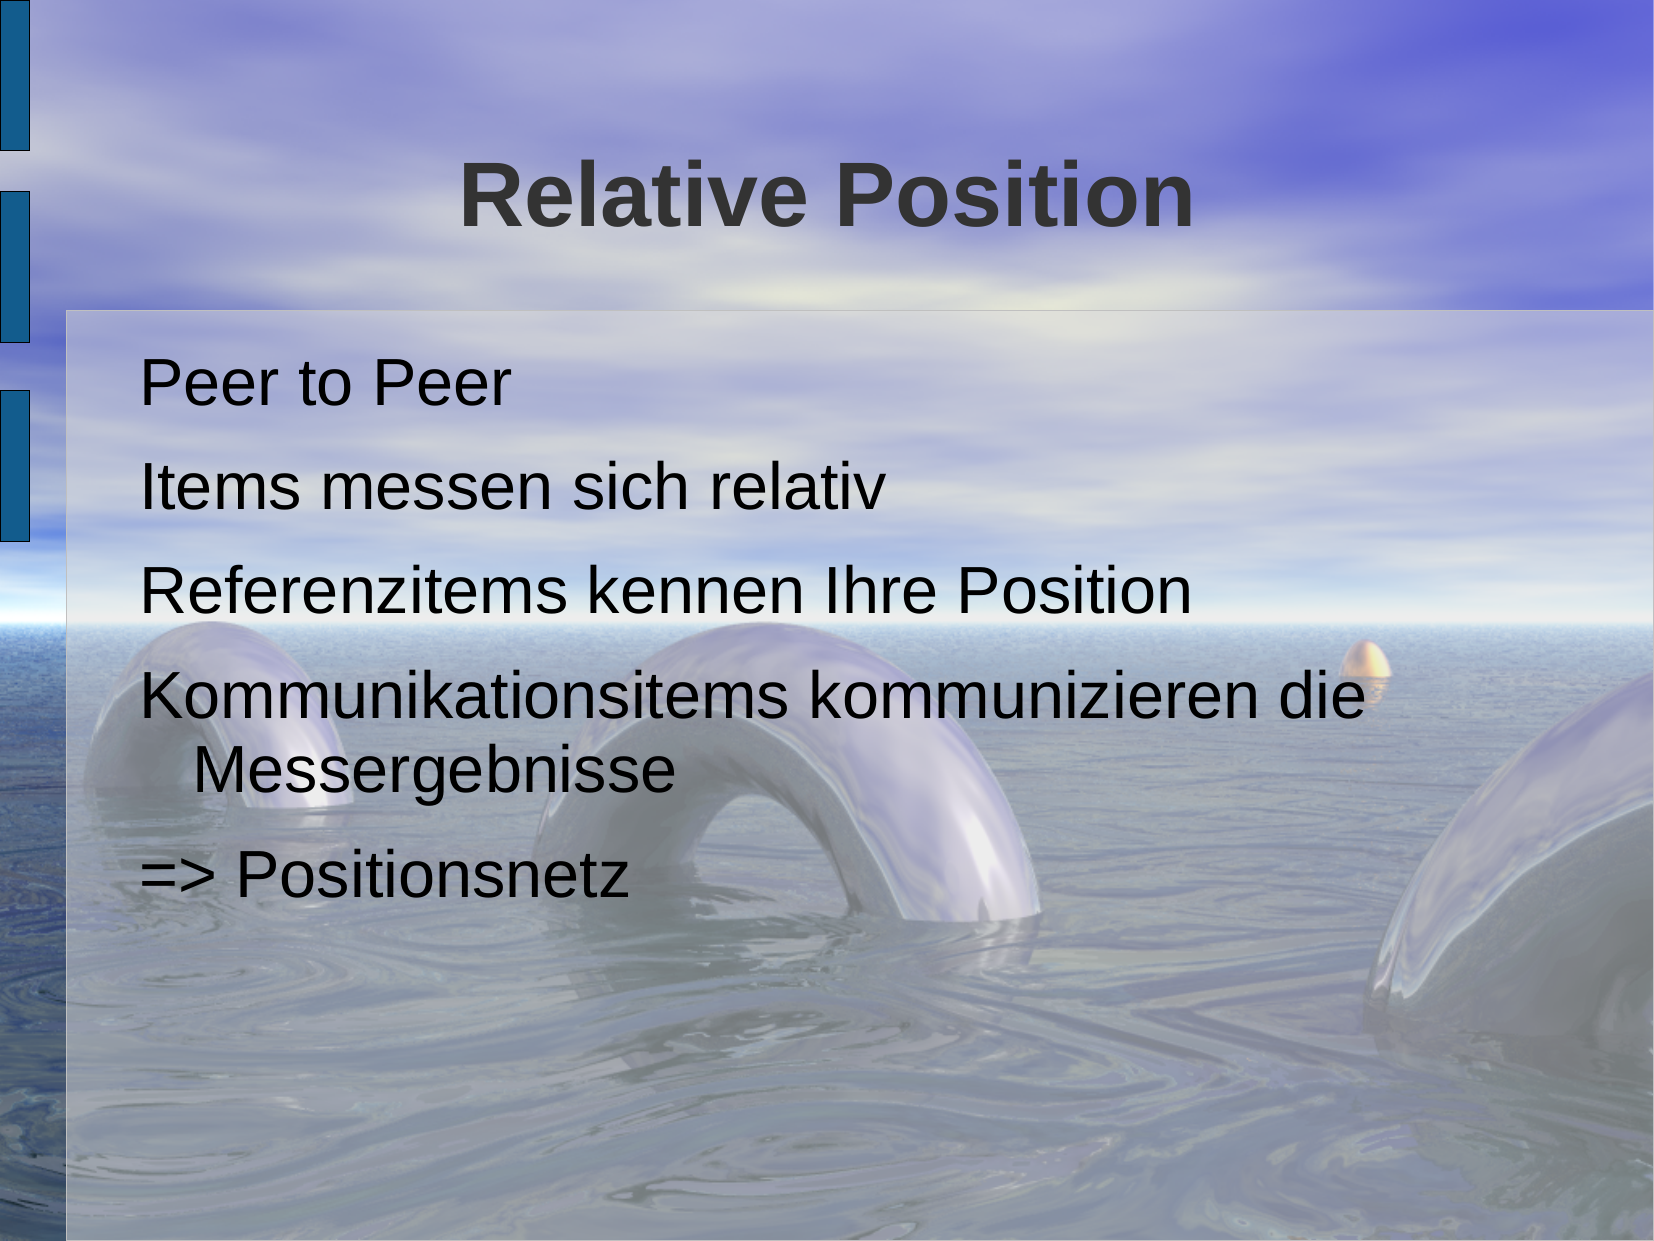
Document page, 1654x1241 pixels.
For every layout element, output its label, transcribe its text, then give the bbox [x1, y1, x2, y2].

title Relative Position [121, 91, 1534, 299]
picture [0, 0, 1654, 1241]
list Peer to Peer Items messen sich relativ Referenzitems kennen Ihre Position Kommunikationsitems kommunizieren die Messergebnisse => Positionsnetz [121, 344, 1534, 1127]
